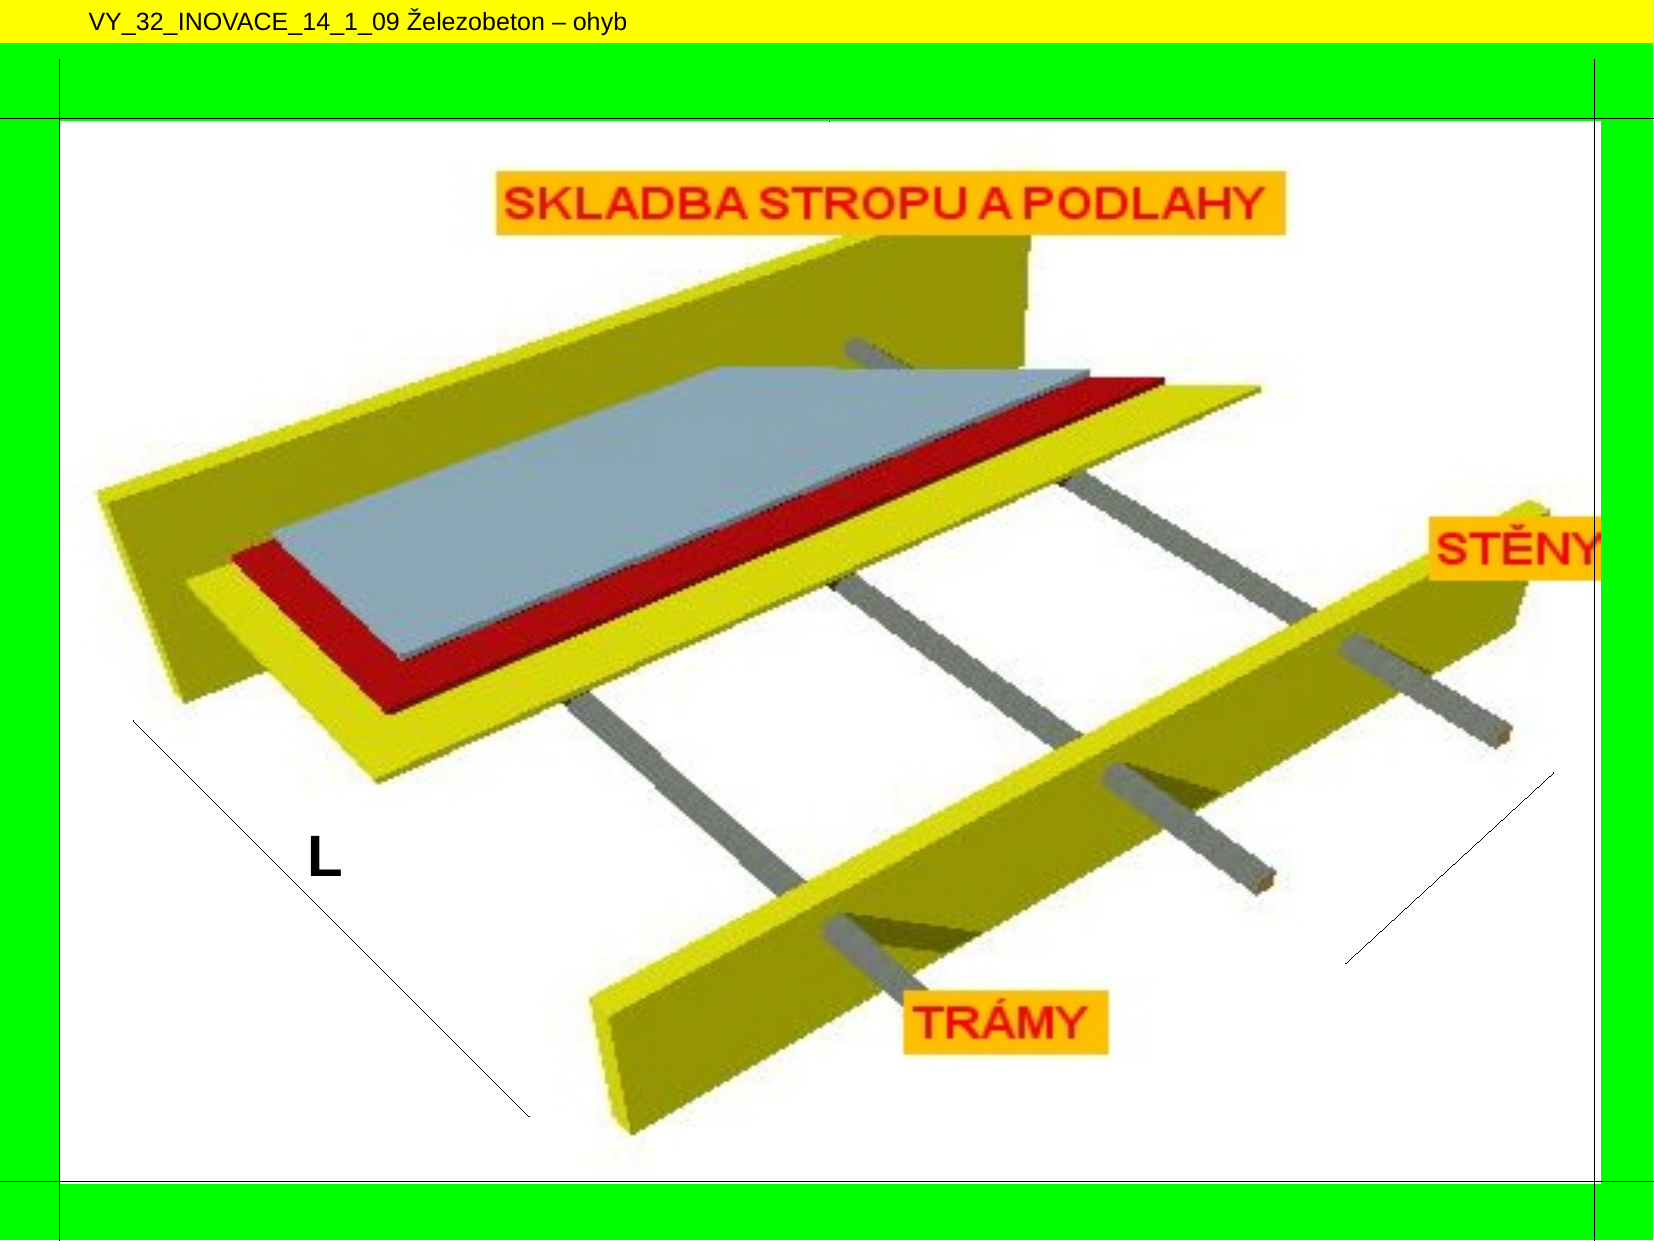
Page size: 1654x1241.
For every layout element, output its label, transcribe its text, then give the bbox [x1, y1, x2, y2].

text_box VY_32_INOVACE_14_1_09 Železobeton – ohyb [0, 0, 1654, 43]
picture [60, 121, 1594, 1181]
picture [1595, 121, 1601, 1181]
text_box L [292, 815, 516, 898]
